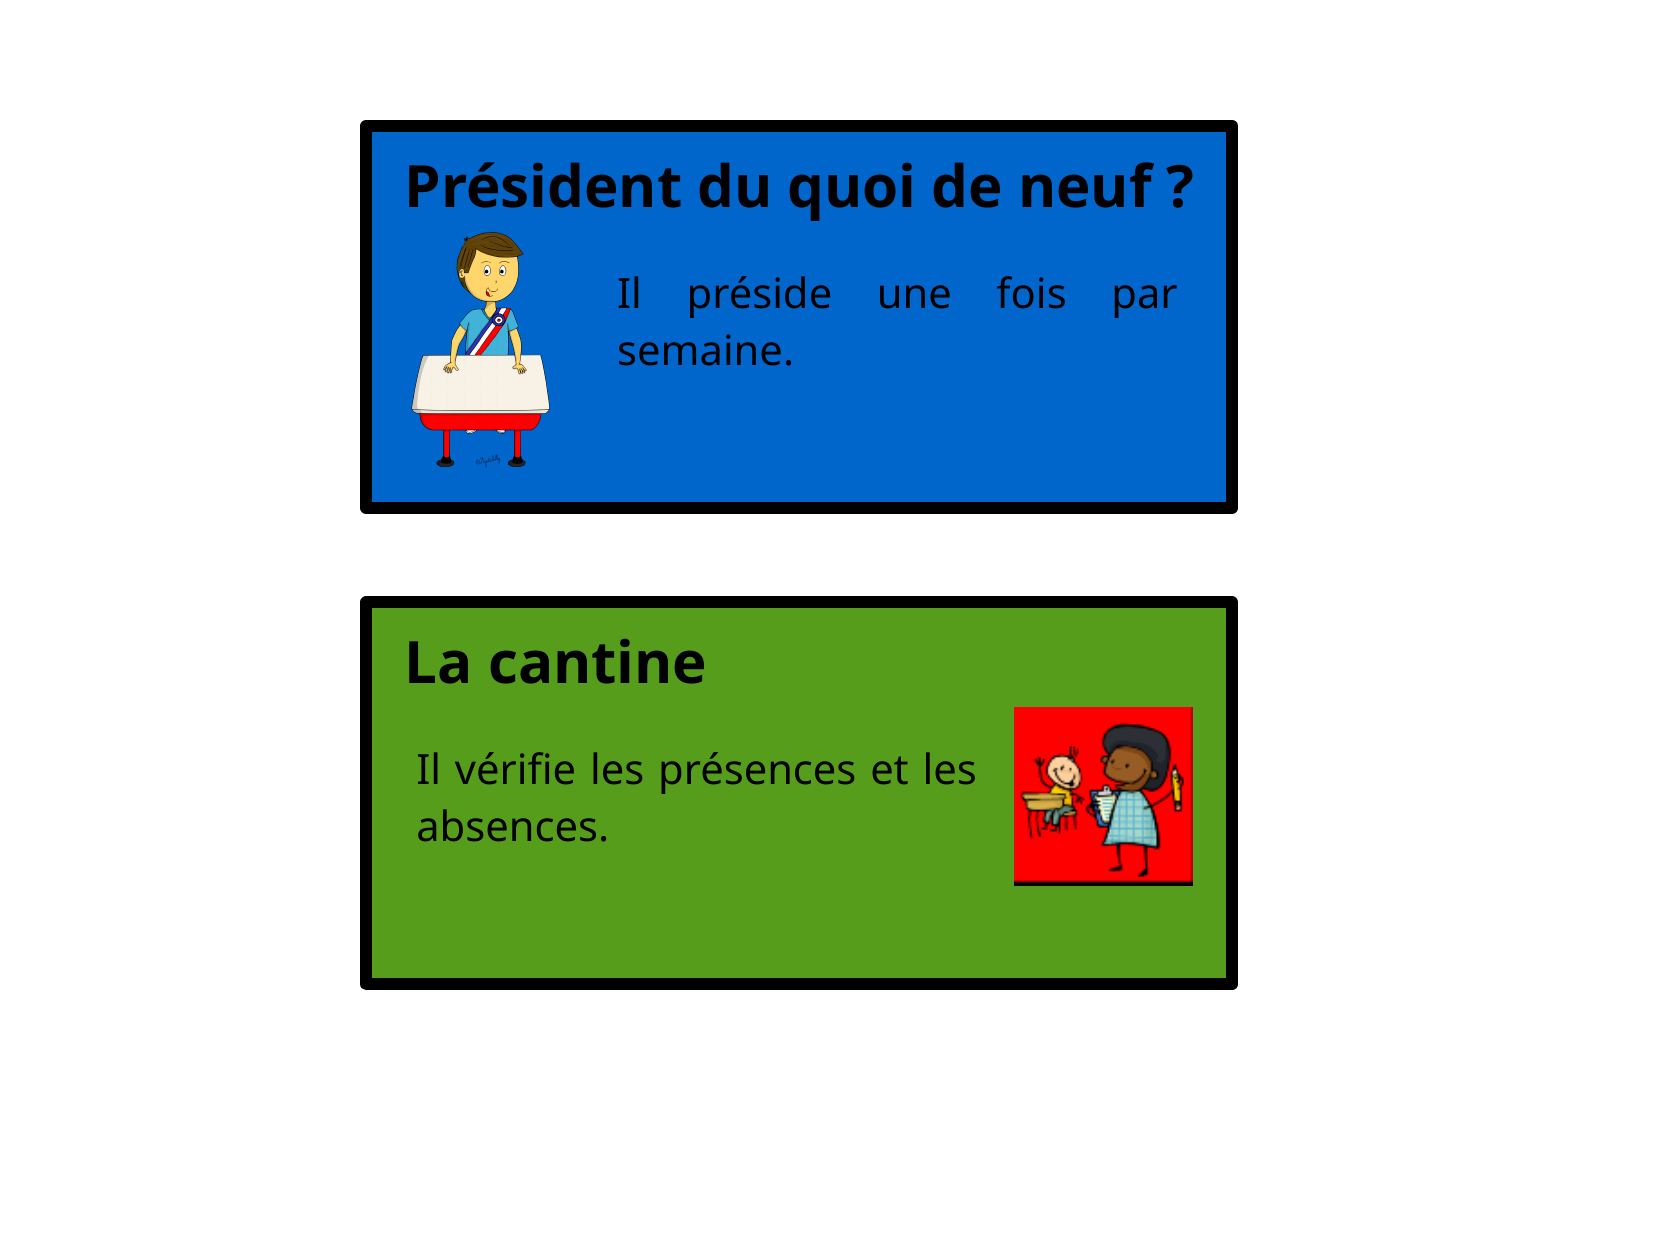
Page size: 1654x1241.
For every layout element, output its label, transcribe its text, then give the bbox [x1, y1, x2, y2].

text_box Il préside une fois par semaine. [602, 256, 1193, 445]
text_box [366, 125, 1233, 508]
text_box Il vérifie les présences et les absences. [401, 732, 993, 922]
text_box La cantine [389, 614, 1217, 745]
text_box [366, 602, 1233, 985]
picture [1014, 707, 1193, 886]
text_box Président du quoi de neuf ? [389, 137, 1217, 268]
picture [382, 226, 579, 473]
